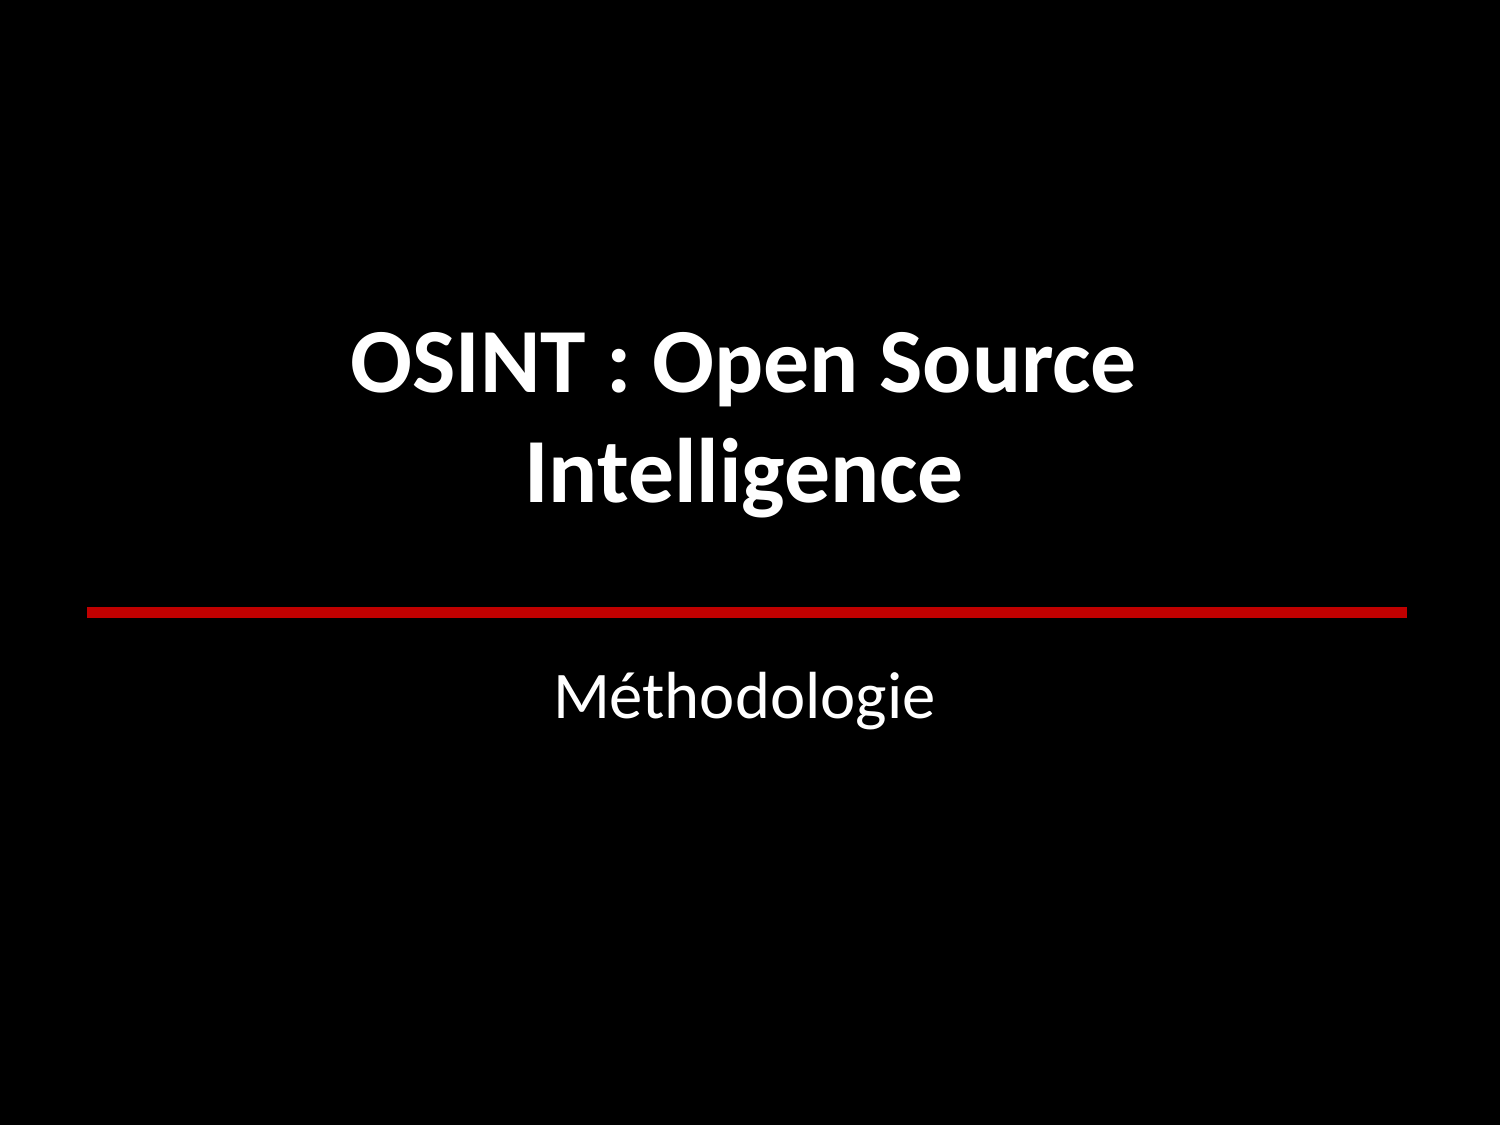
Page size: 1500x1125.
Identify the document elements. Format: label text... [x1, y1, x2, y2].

subtitle Méthodologie [95, 618, 1394, 910]
title OSINT : Open Source Intelligence [106, 290, 1382, 472]
subtitle Méthodologie [95, 472, 1394, 607]
